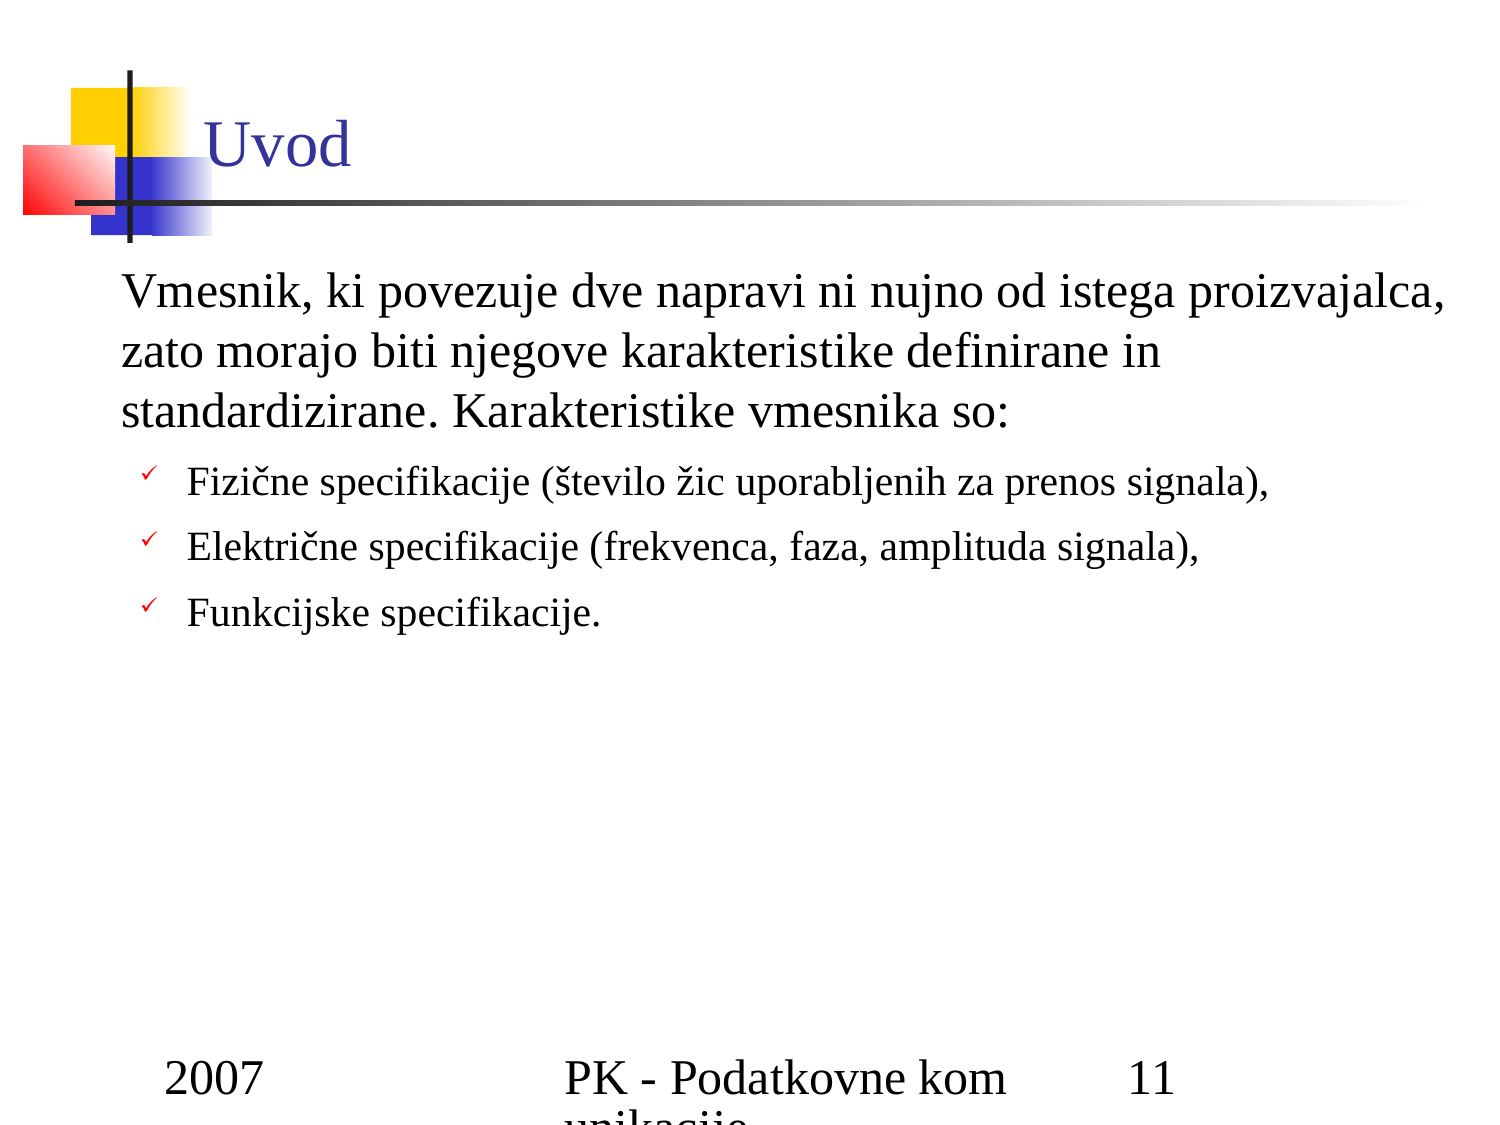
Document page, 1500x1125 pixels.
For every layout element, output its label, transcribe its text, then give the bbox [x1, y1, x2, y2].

title Uvod [188, 92, 1468, 188]
list Vmesnik, ki povezuje dve napravi ni nujno od istega proizvajalca, zato morajo biti njegove karakteristike definirane in standardizirane. Karakteristike vmesnika so: Fizične specifikacije (število žic uporabljenih za prenos signala), Električne specifikacije (frekvenca, faza, amplituda signala), Funkcijske specifikacije. [50, 249, 1469, 1007]
